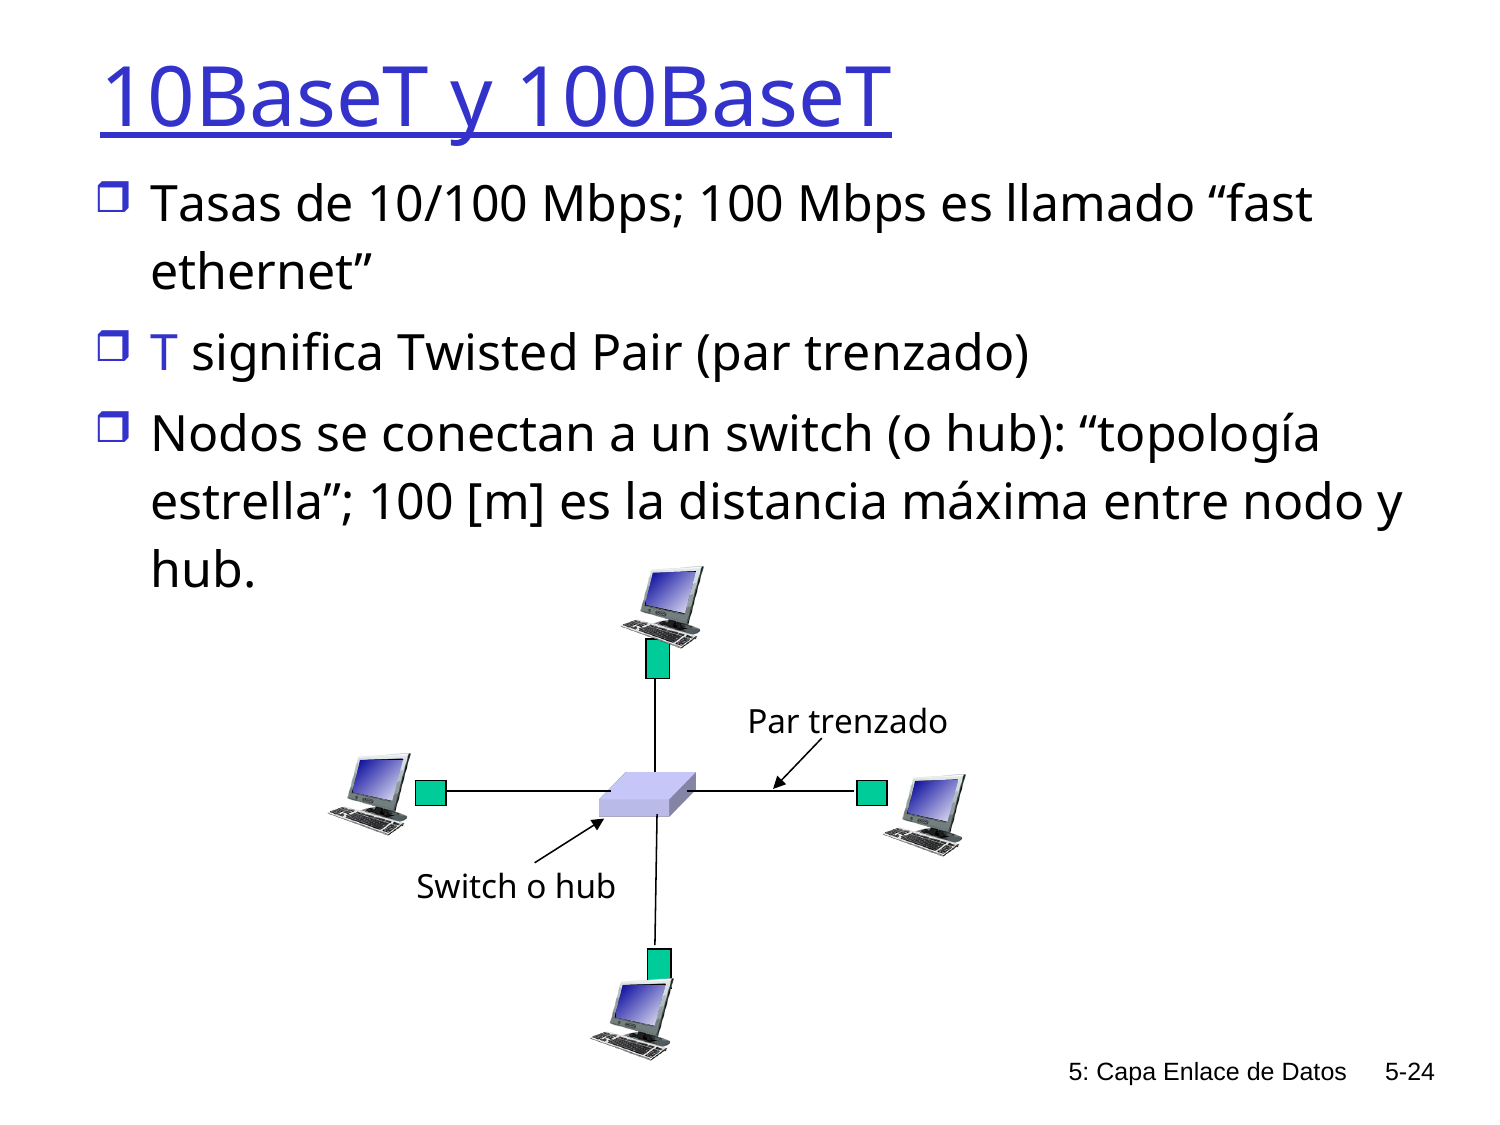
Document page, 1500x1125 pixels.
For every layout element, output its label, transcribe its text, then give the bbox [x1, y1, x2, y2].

text_box [644, 571, 697, 614]
picture [600, 562, 706, 655]
text_box [352, 758, 404, 801]
picture [569, 974, 676, 1067]
picture [862, 770, 968, 863]
title 10BaseT y 100BaseT [85, 0, 1361, 160]
text_box [614, 983, 666, 1026]
list Tasas de 10/100 Mbps; 100 Mbps es llamado “fast ethernet” T significa Twisted Pair (par trenzado) Nodos se conectan a un switch (o hub): “topología estrella”; 100 [m] es la distancia máxima entre nodo y hub. [79, 160, 1463, 505]
text_box [907, 779, 959, 822]
text_box Par trenzado [732, 692, 964, 749]
text_box [599, 772, 695, 816]
text_box Switch o hub [401, 857, 632, 913]
picture [307, 749, 413, 842]
